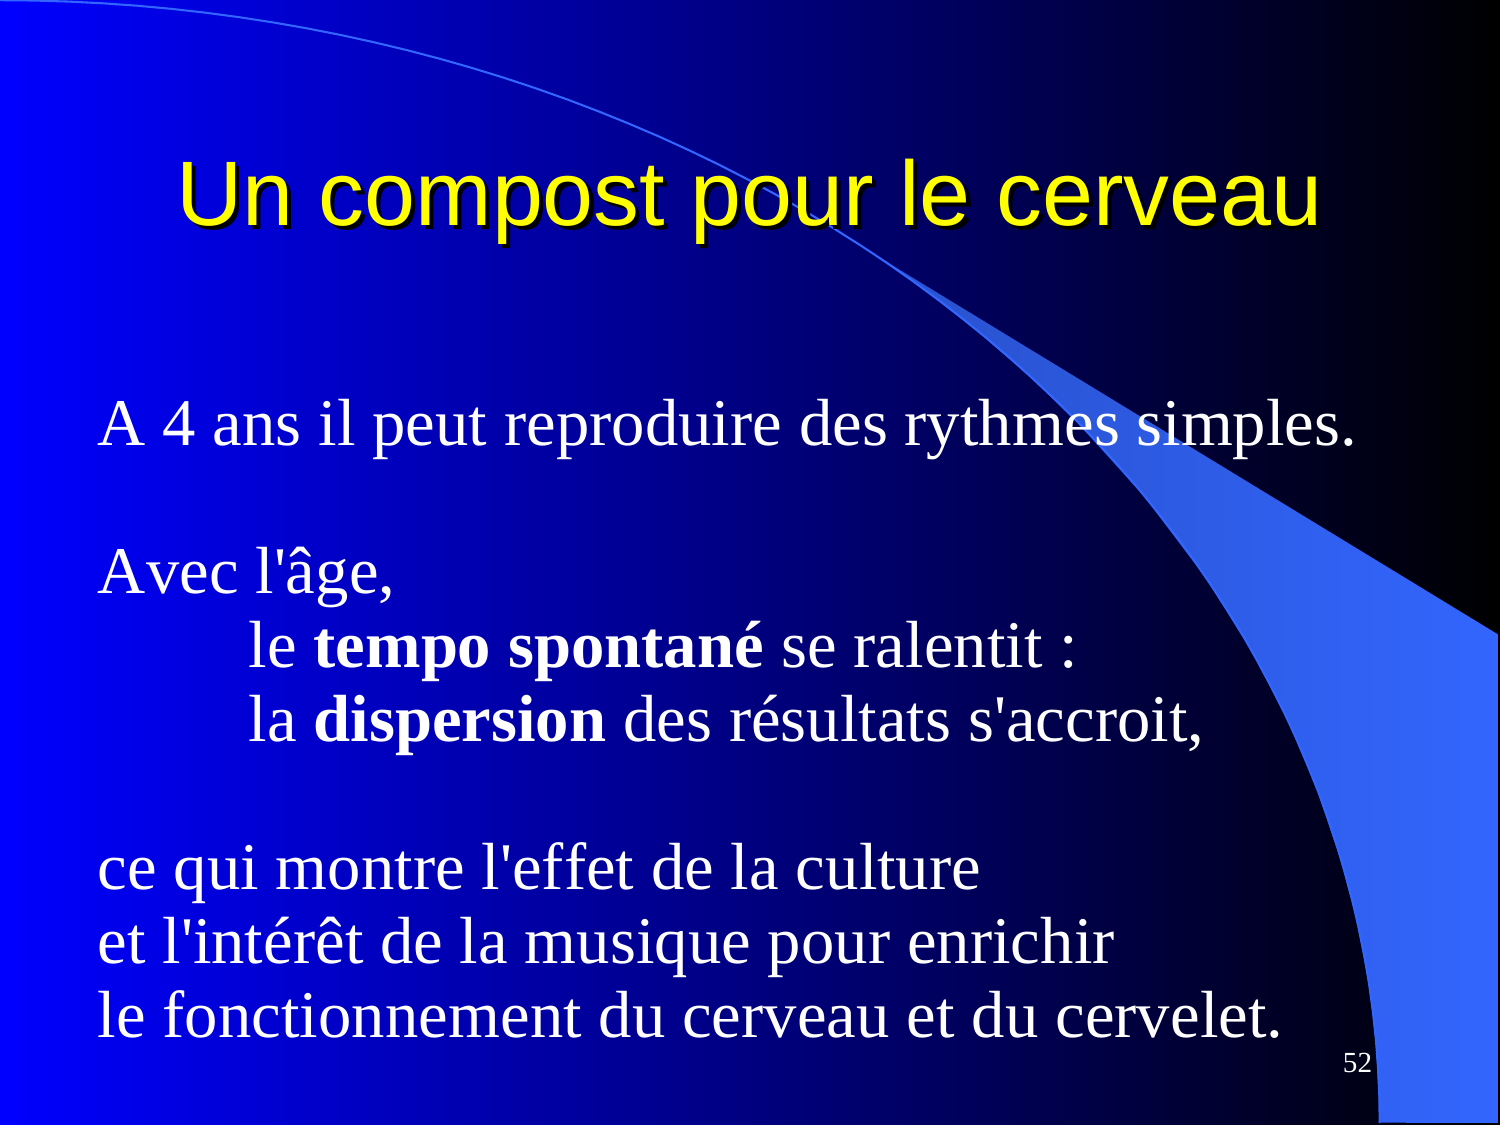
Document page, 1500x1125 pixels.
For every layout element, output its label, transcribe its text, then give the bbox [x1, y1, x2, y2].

text_box A 4 ans il peut reproduire des rythmes simples. Avec l'âge, le tempo spontané se ralentit : la dispersion des résultats s'accroit, ce qui montre l'effet de la culture et l'intérêt de la musique pour enrichir le fonctionnement du cerveau et du cervelet. [83, 378, 1375, 1061]
title Un compost pour le cerveau [112, 99, 1388, 288]
